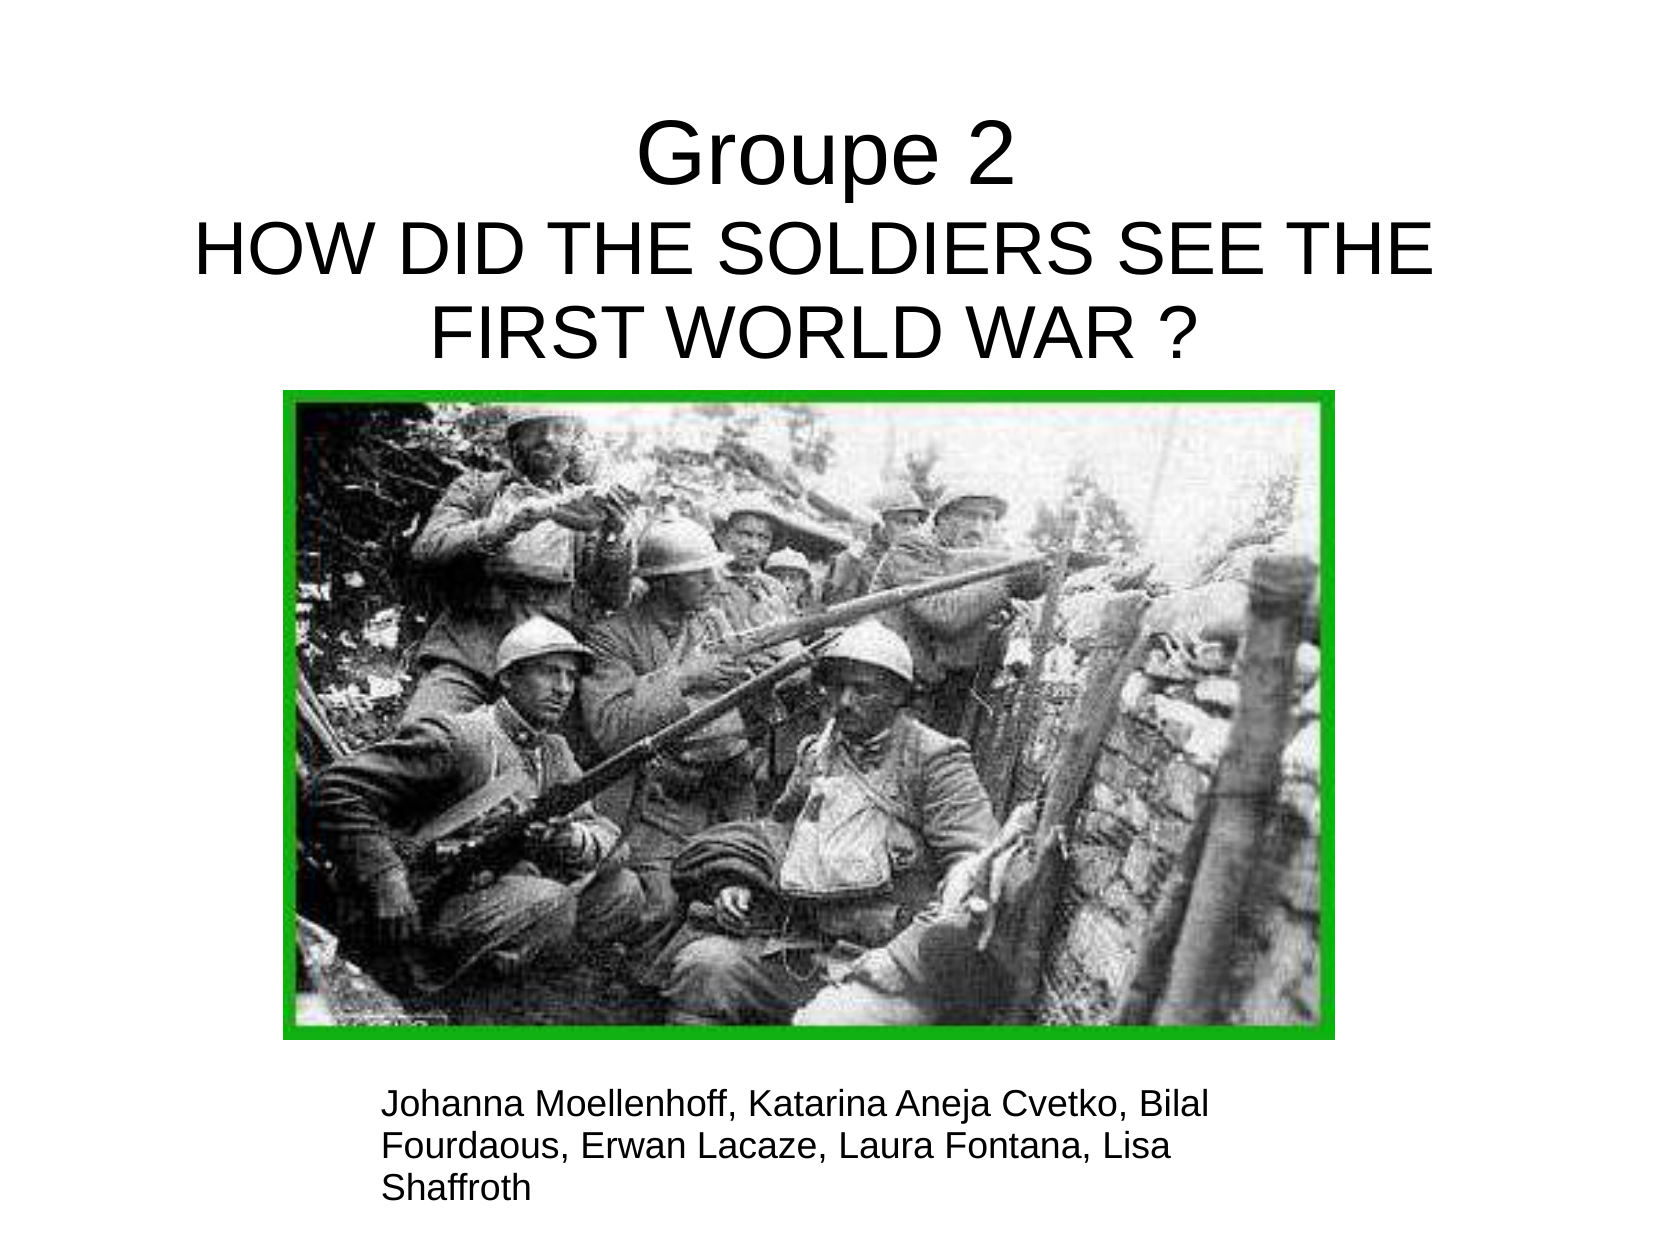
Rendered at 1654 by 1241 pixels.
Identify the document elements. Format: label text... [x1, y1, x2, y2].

subtitle HOW DID THE SOLDIERS SEE THE FIRST WORLD WAR ? [82, 206, 1548, 375]
picture [283, 390, 1335, 1040]
title Groupe 2 [82, 49, 1571, 257]
text_box Johanna Moellenhoff, Katarina Aneja Cvetko, Bilal Fourdaous, Erwan Lacaze, Laura Fontana, Lisa Shaffroth [366, 1074, 1241, 1216]
